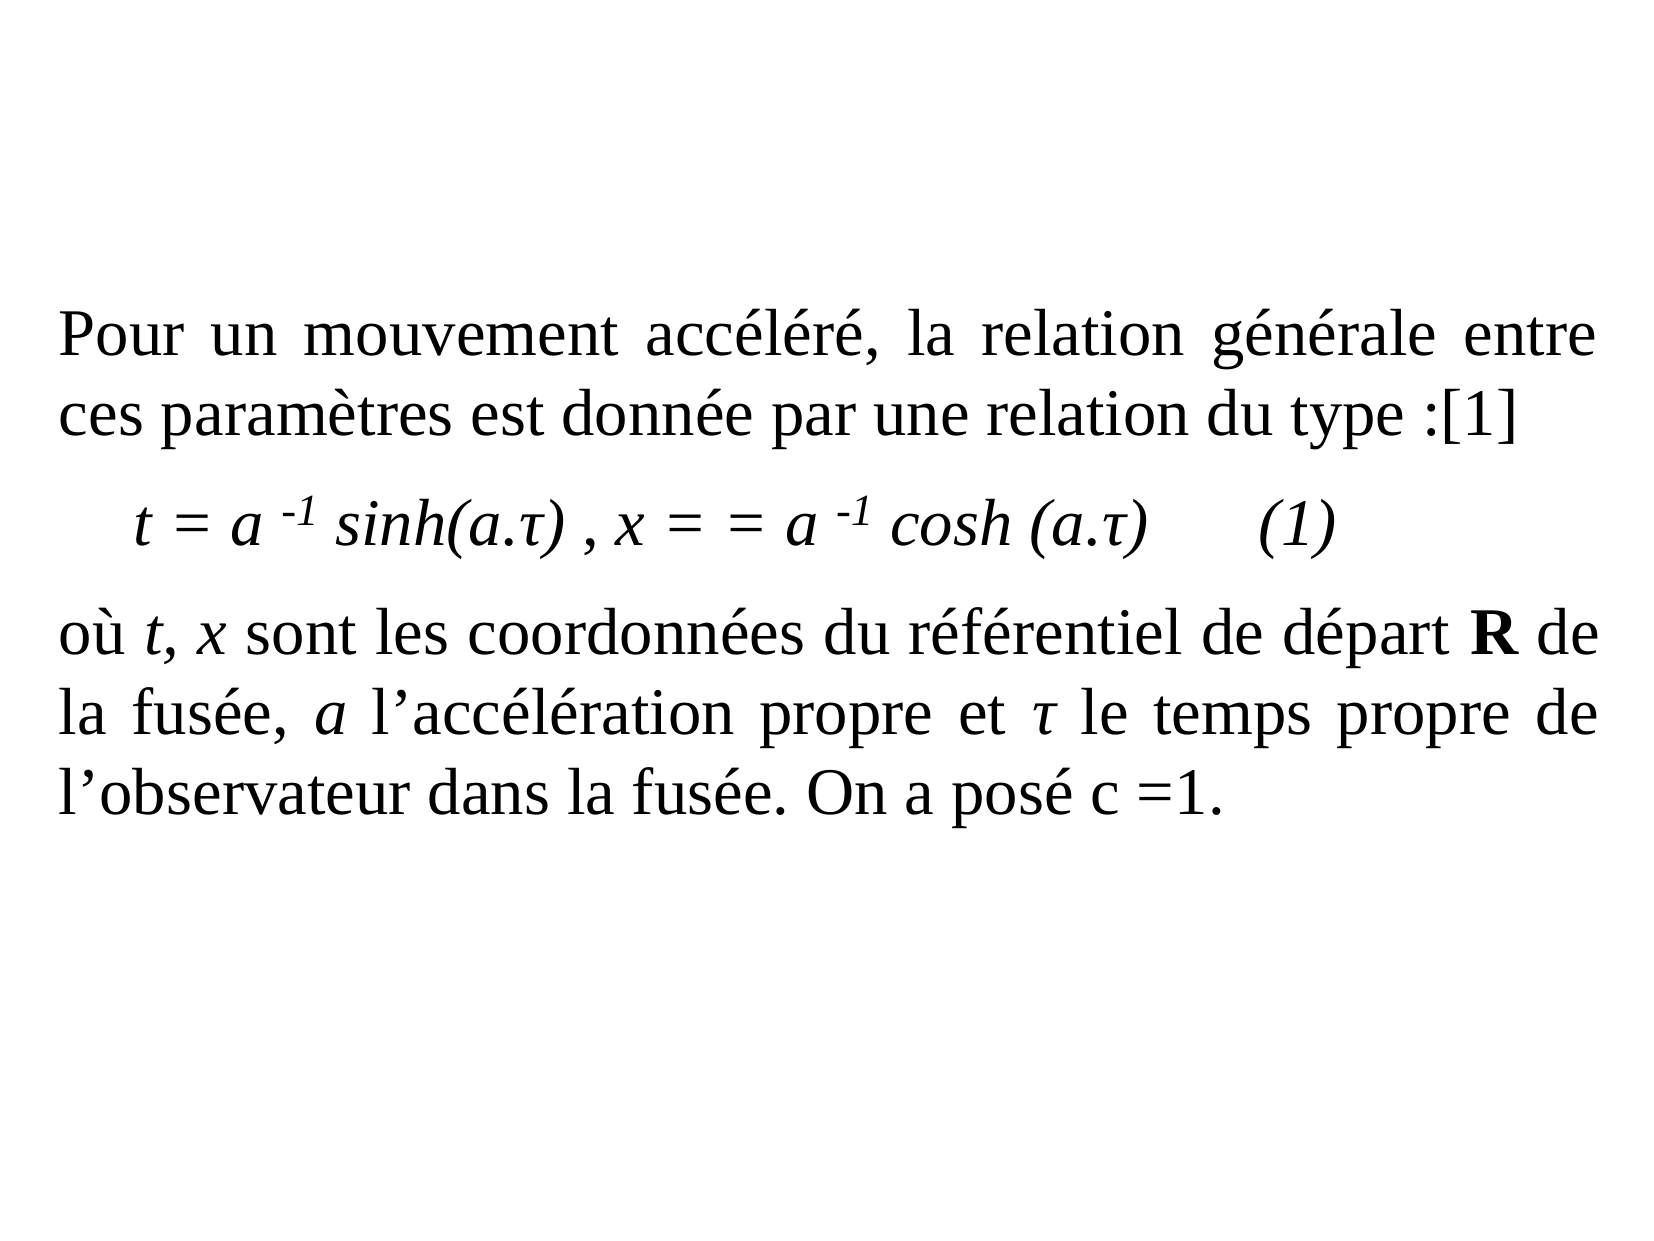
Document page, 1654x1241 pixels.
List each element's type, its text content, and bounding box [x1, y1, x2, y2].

list Pour un mouvement accéléré, la relation générale entre ces paramètres est donnée par une relation du type :[1] t = a -1 sinh(a.τ) , x = = a -1 cosh (a.τ) (1) où t, x sont les coordonnées du référentiel de départ R de la fusée, a l’accélération propre et τ le temps propre de l’observateur dans la fusée. On a posé c =1. [58, 288, 1621, 859]
